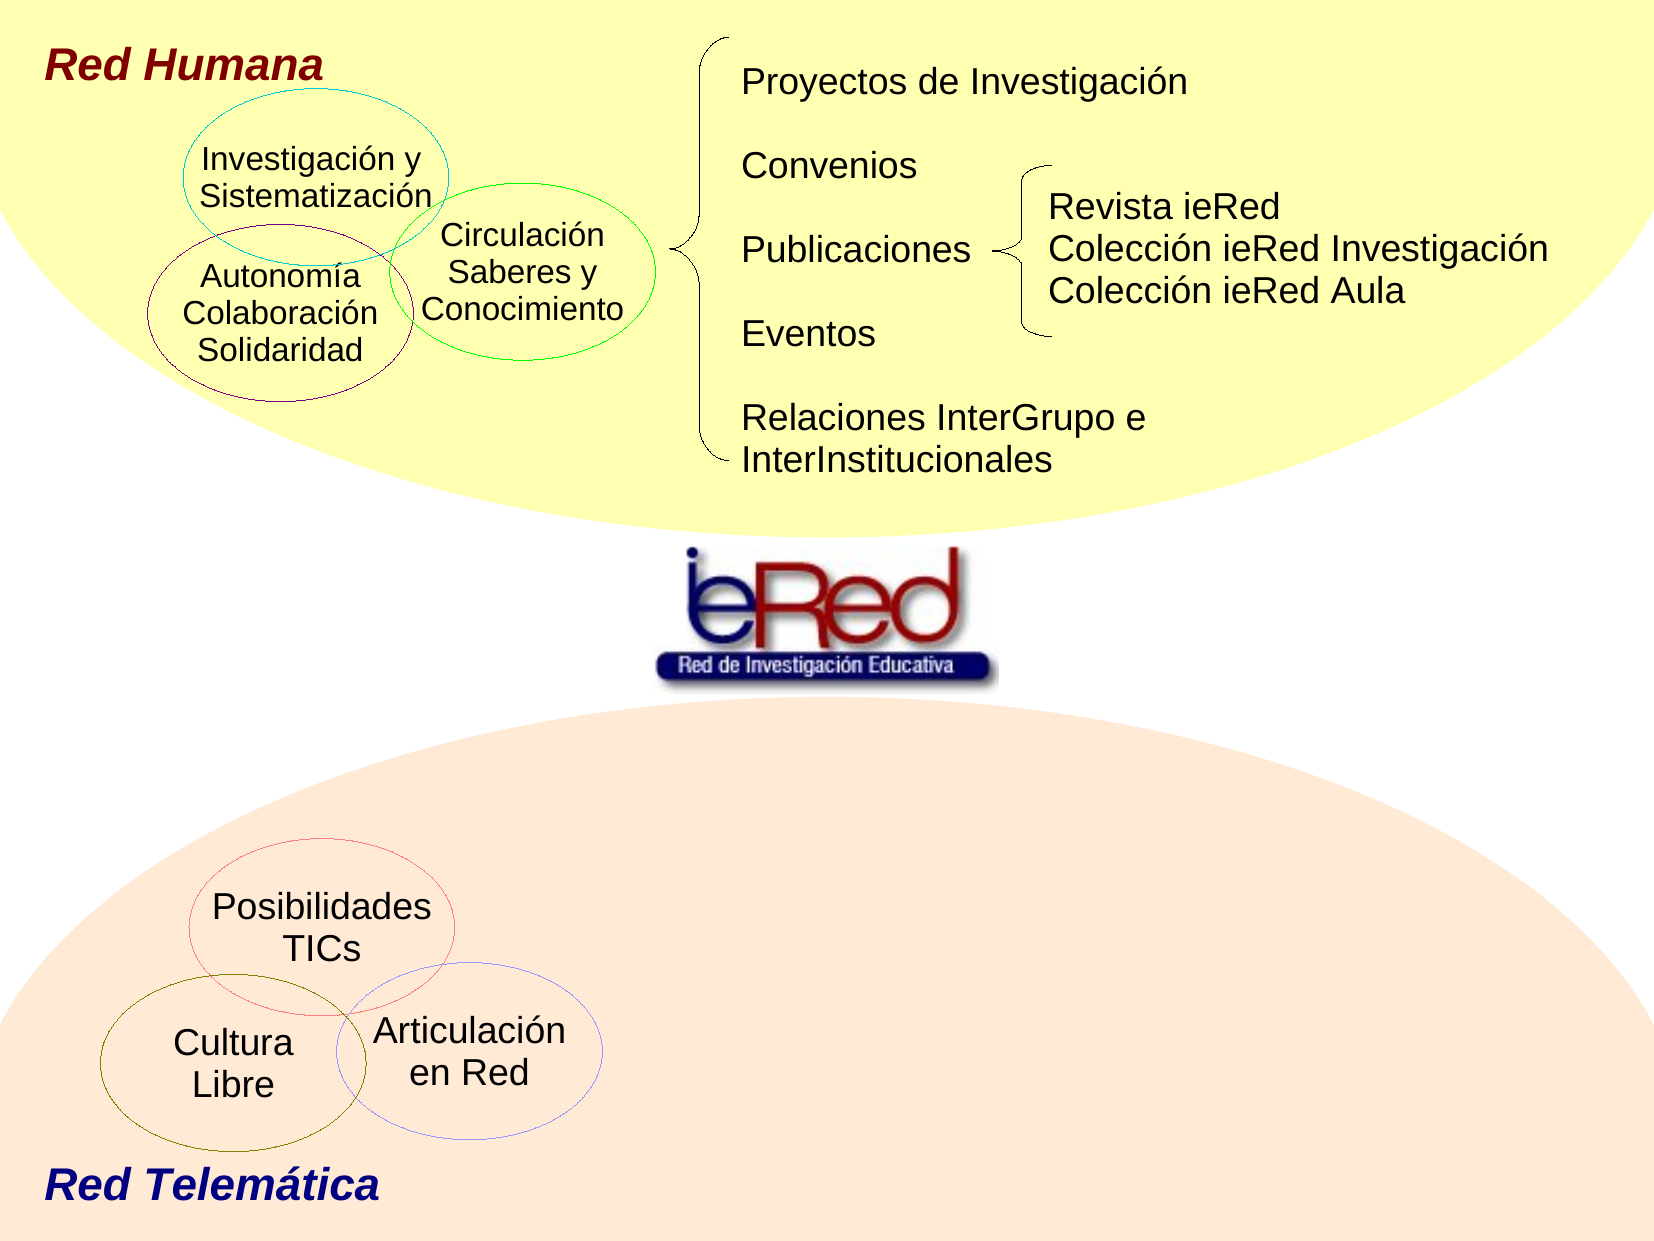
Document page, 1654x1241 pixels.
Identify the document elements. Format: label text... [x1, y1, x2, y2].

text_box Circulación Saberes y Conocimiento [389, 183, 656, 361]
text_box Autonomía Colaboración Solidaridad [147, 235, 413, 402]
text_box Proyectos de Investigación Convenios Publicaciones Eventos Relaciones InterGrupo e InterInstitucionales [726, 53, 1241, 488]
text_box Revista ieRed Colección ieRed Investigación Colección ieRed Aula [1241, 178, 1595, 319]
text_box [0, 696, 1654, 1241]
text_box [1241, 319, 1565, 483]
text_box [0, 0, 1654, 538]
text_box Posibilidades TICs [188, 838, 455, 1015]
picture [654, 546, 999, 695]
text_box Cultura Libre [100, 974, 367, 1152]
text_box Red Humana [29, 31, 340, 98]
text_box Investigación y Sistematización [183, 88, 449, 266]
text_box Red Telemática [29, 1151, 396, 1218]
text_box Articulación en Red [347, 962, 603, 1140]
